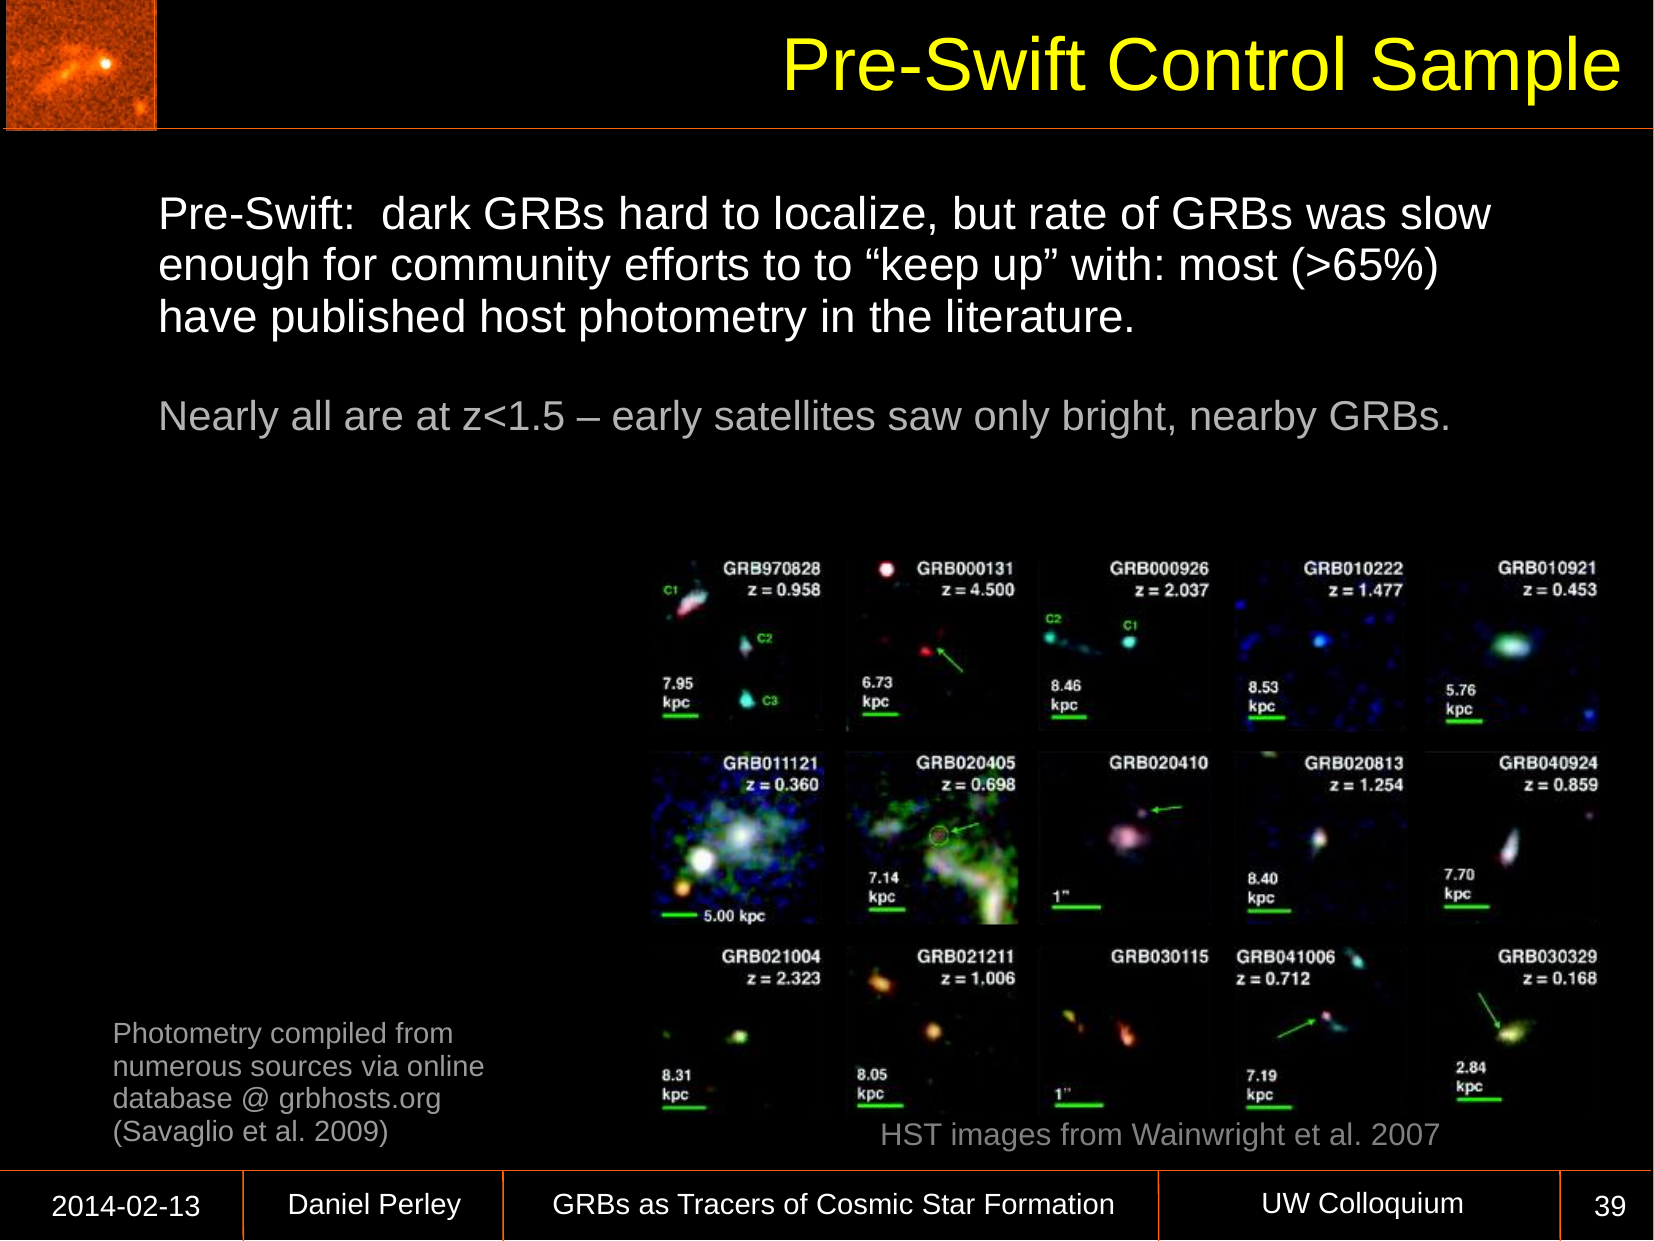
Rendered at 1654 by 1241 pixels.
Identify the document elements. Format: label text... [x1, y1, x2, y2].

text_box HST images from Wainwright et al. 2007 [862, 1106, 1613, 1163]
text_box Photometry compiled from numerous sources via online database @ grbhosts.org (Savaglio et al. 2009) [94, 1006, 545, 1159]
picture [7, 0, 154, 128]
title Pre-Swift Control Sample [187, 21, 1624, 108]
text_box Pre-Swift: dark GRBs hard to localize, but rate of GRBs was slow enough for community efforts to to “keep up” with: most (>65%) have published host photometry in the literature. Nearly all are at z<1.5 – early satellites saw only bright, nearby GRBs. [140, 177, 1566, 497]
picture [637, 548, 1613, 1133]
